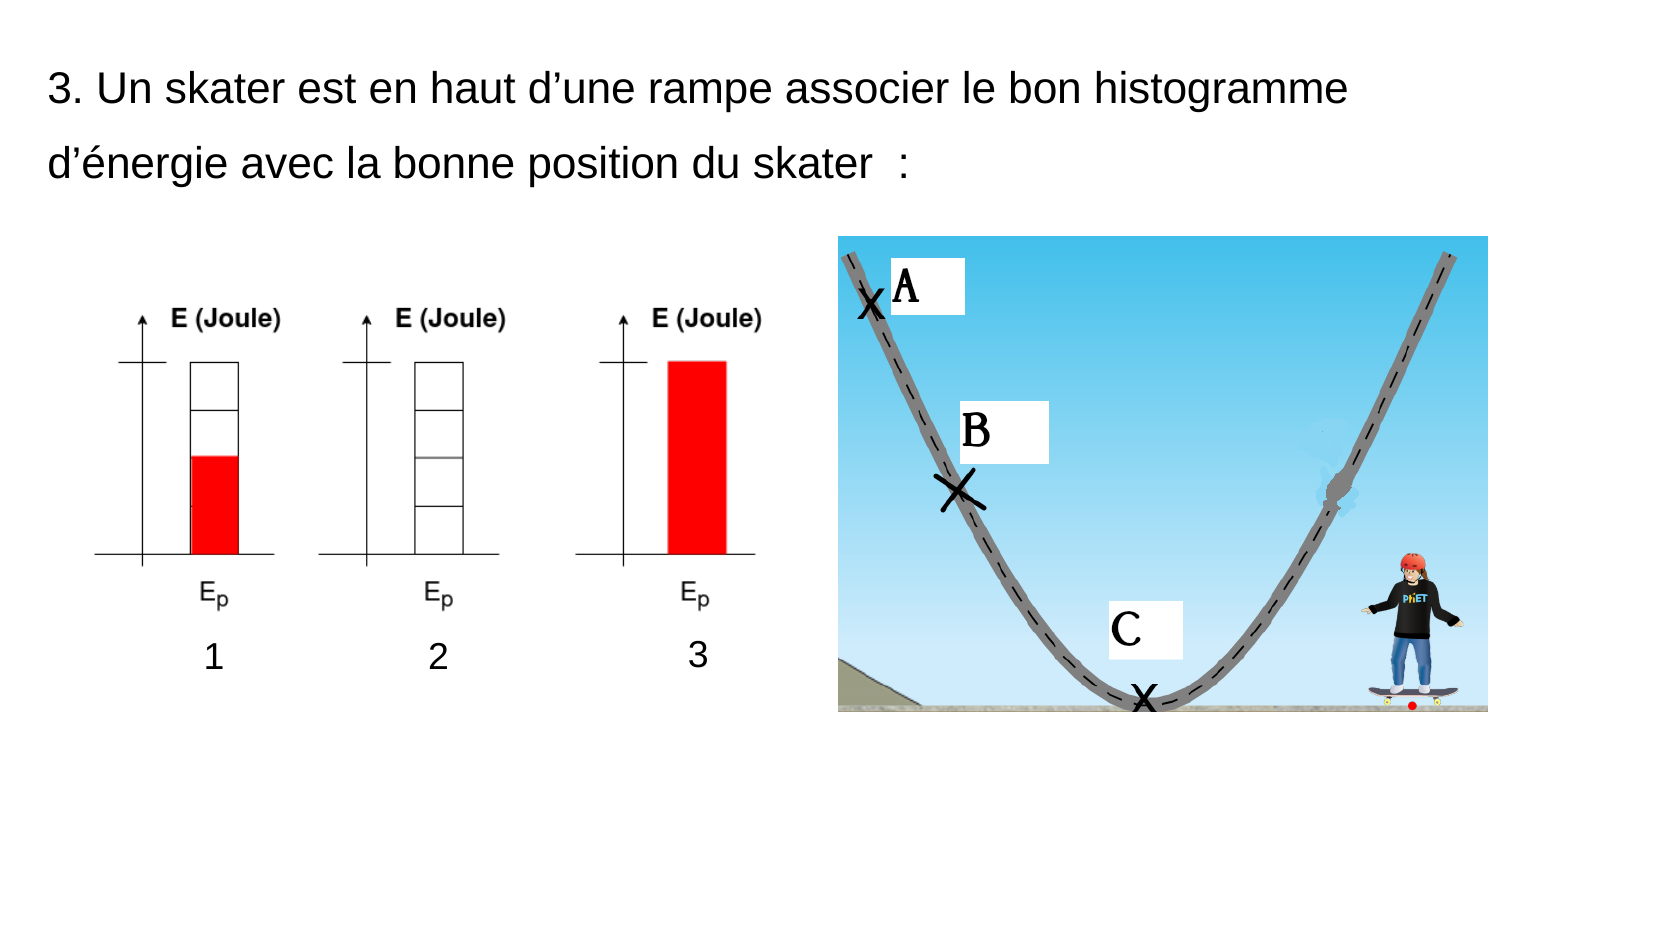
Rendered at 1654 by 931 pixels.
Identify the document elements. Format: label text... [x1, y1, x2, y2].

text_box 3 [673, 625, 721, 683]
list 3. Un skater est en haut d’une rampe associer le bon histogramme d’énergie avec la bonne position du skater : [47, 39, 1536, 189]
picture [318, 302, 512, 615]
picture [838, 236, 1488, 712]
text_box 2 [413, 628, 461, 686]
picture [94, 302, 287, 615]
picture [575, 302, 768, 615]
text_box 1 [188, 628, 237, 686]
